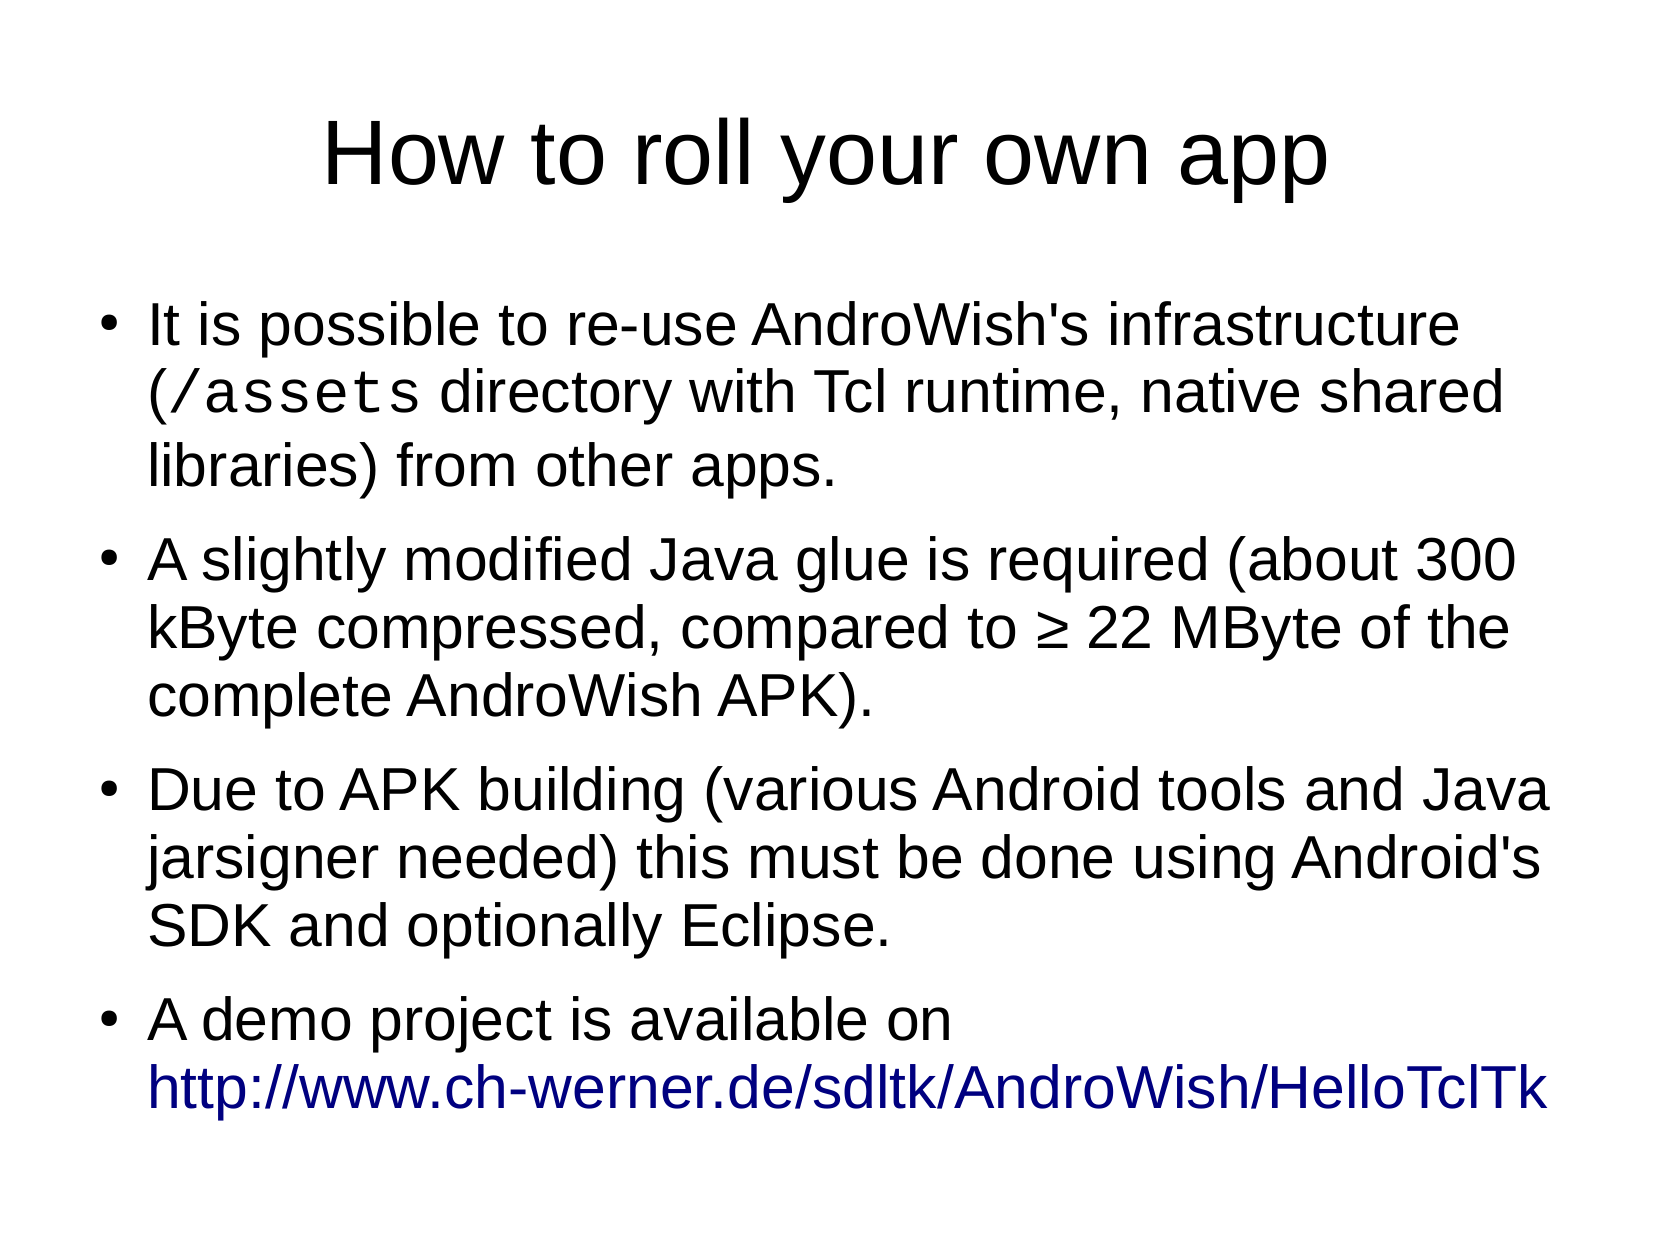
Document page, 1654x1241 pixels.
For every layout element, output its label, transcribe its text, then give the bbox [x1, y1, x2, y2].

title How to roll your own app [82, 49, 1571, 257]
list It is possible to re-use AndroWish's infrastructure (/assets directory with Tcl runtime, native shared libraries) from other apps. A slightly modified Java glue is required (about 300 kByte compressed, compared to ≥ 22 MByte of the complete AndroWish APK). Due to APK building (various Android tools and Java jarsigner needed) this must be done using Android's SDK and optionally Eclipse. A demo project is available on http://www.ch-werner.de/sdltk/AndroWish/HelloTclTk [82, 290, 1571, 1126]
